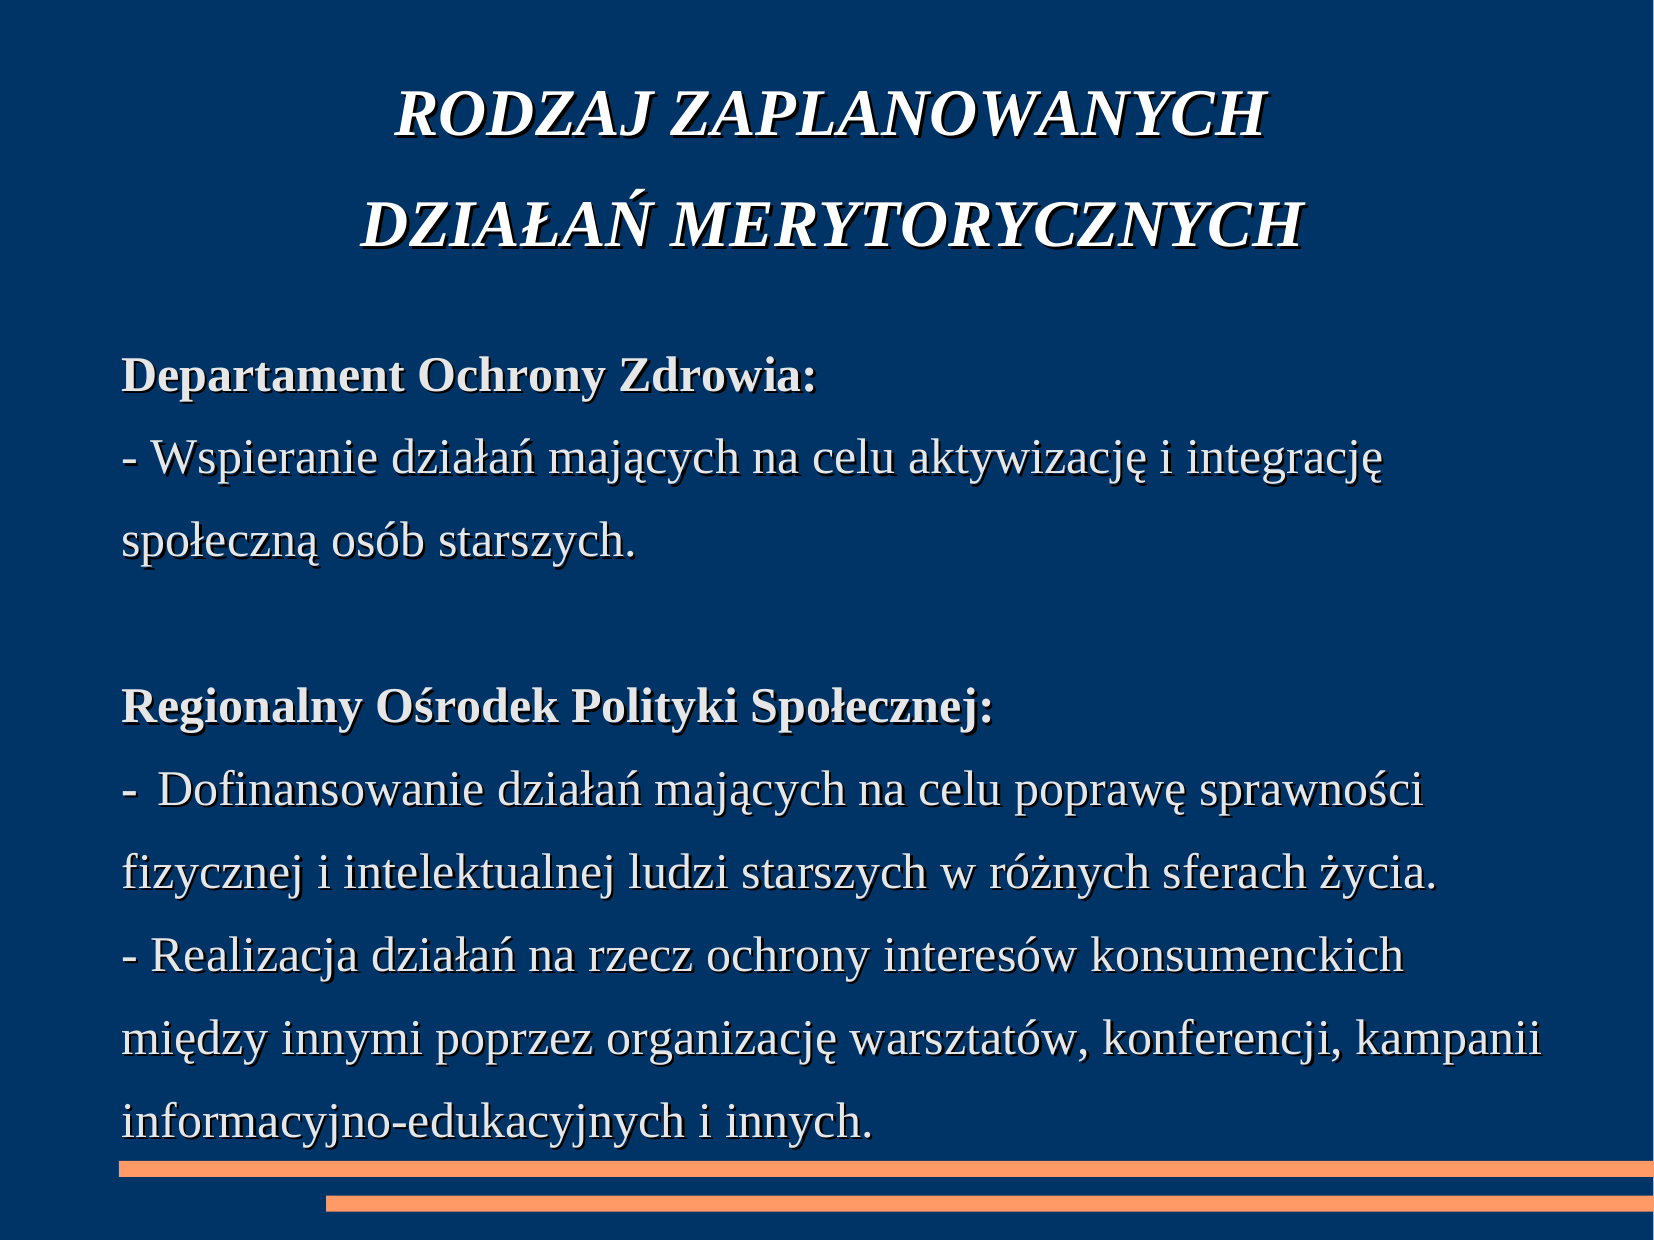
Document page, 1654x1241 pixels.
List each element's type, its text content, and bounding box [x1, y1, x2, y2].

title RODZAJ ZAPLANOWANYCH DZIAŁAŃ MERYTORYCZNYCH [121, 46, 1534, 254]
list Departament Ochrony Zdrowia: - Wspieranie działań mających na celu aktywizację i integrację społeczną osób starszych. Regionalny Ośrodek Polityki Społecznej: - Dofinansowanie działań mających na celu poprawę sprawności fizycznej i intelektualnej ludzi starszych w różnych sferach życia. - Realizacja działań na rzecz ochrony interesów konsumenckich między innymi poprzez organizację warsztatów, konferencji, kampanii informacyjno-edukacyjnych i innych. [121, 318, 1561, 1141]
